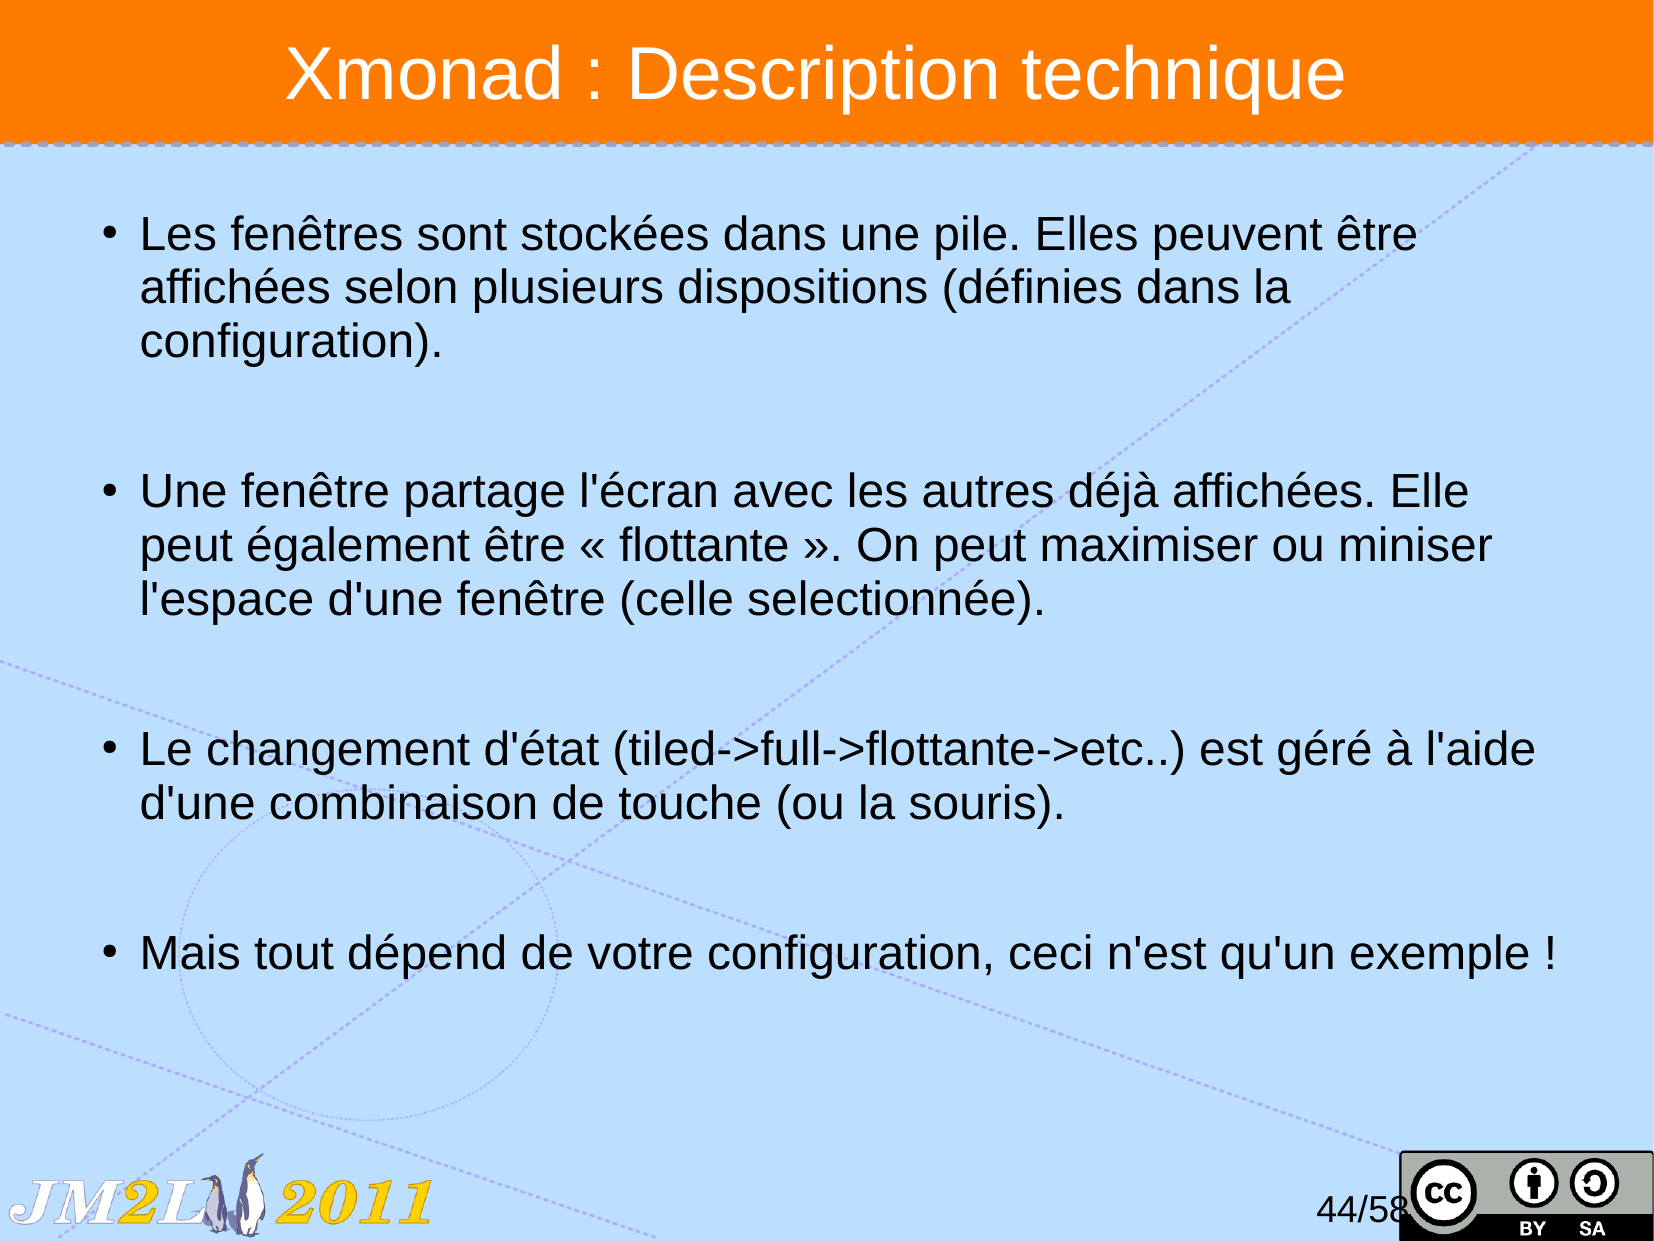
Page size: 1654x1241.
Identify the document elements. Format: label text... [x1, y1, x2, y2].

picture [0, 0, 1654, 1241]
title Xmonad : Description technique [29, 0, 1625, 148]
list Les fenêtres sont stockées dans une pile. Elles peuvent être affichées selon plusieurs dispositions (définies dans la configuration). Une fenêtre partage l'écran avec les autres déjà affichées. Elle peut également être « flottante ». On peut maximiser ou miniser l'espace d'une fenêtre (celle selectionnée). Le changement d'état (tiled->full->flottante->etc..) est géré à l'aide d'une combinaison de touche (ou la souris). Mais tout dépend de votre configuration, ceci n'est qu'un exemple ! [88, 206, 1577, 1026]
